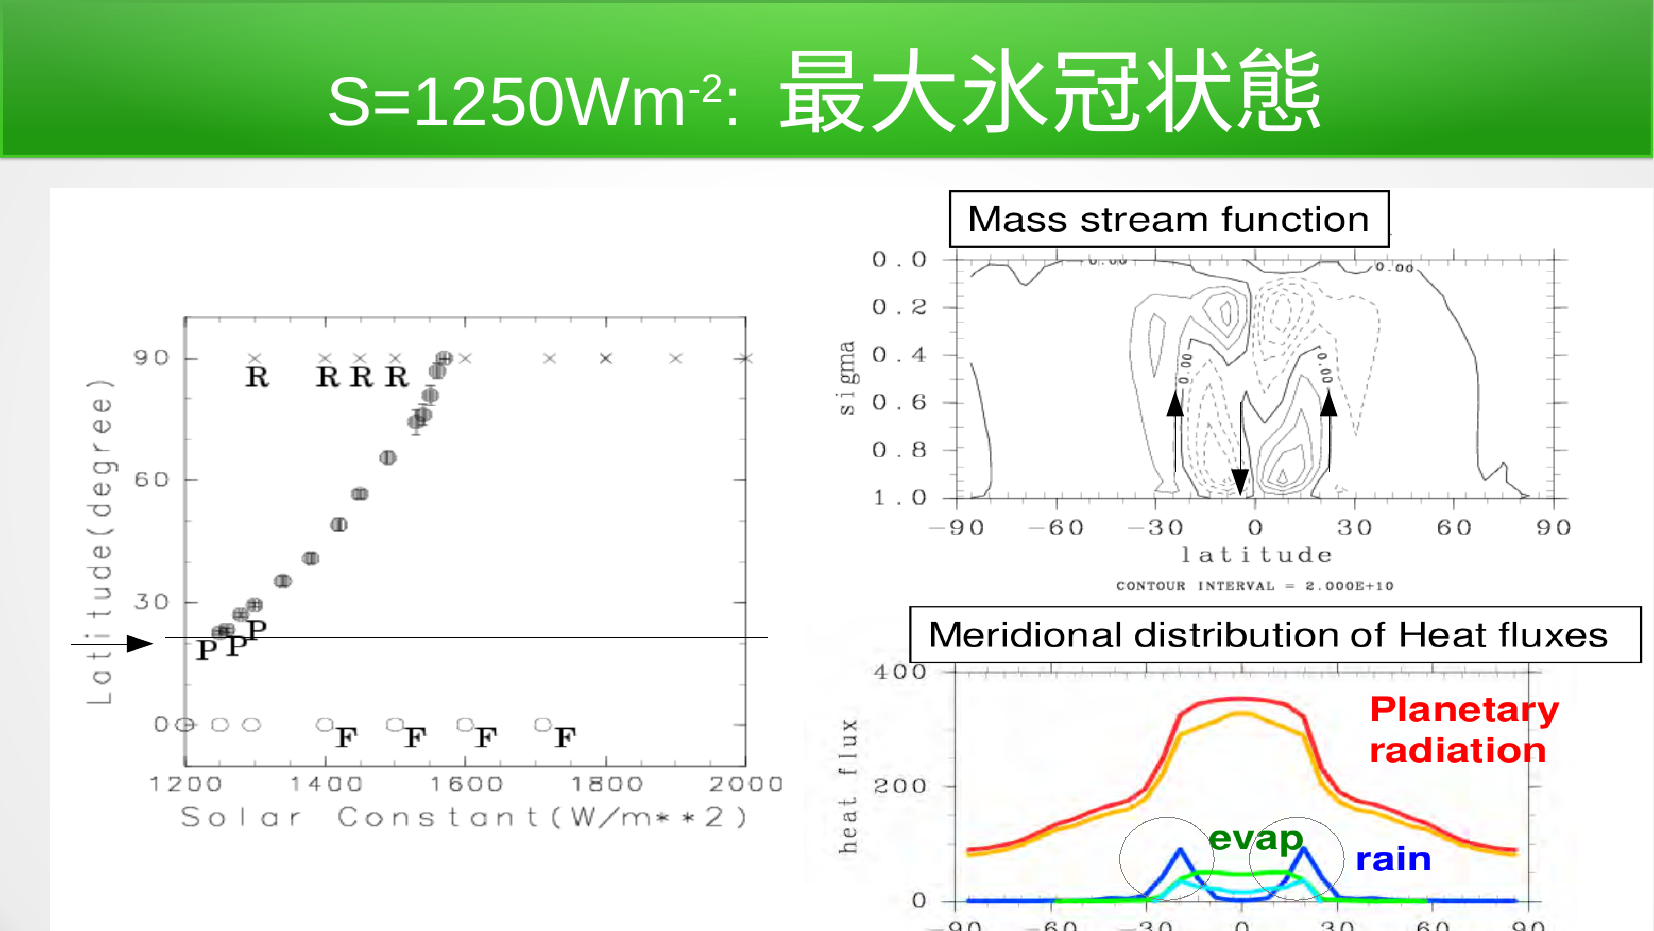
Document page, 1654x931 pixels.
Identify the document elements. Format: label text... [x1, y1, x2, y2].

title S=1250Wm-2: 最大氷冠状態 [82, 32, 1571, 140]
picture [50, 188, 1654, 931]
